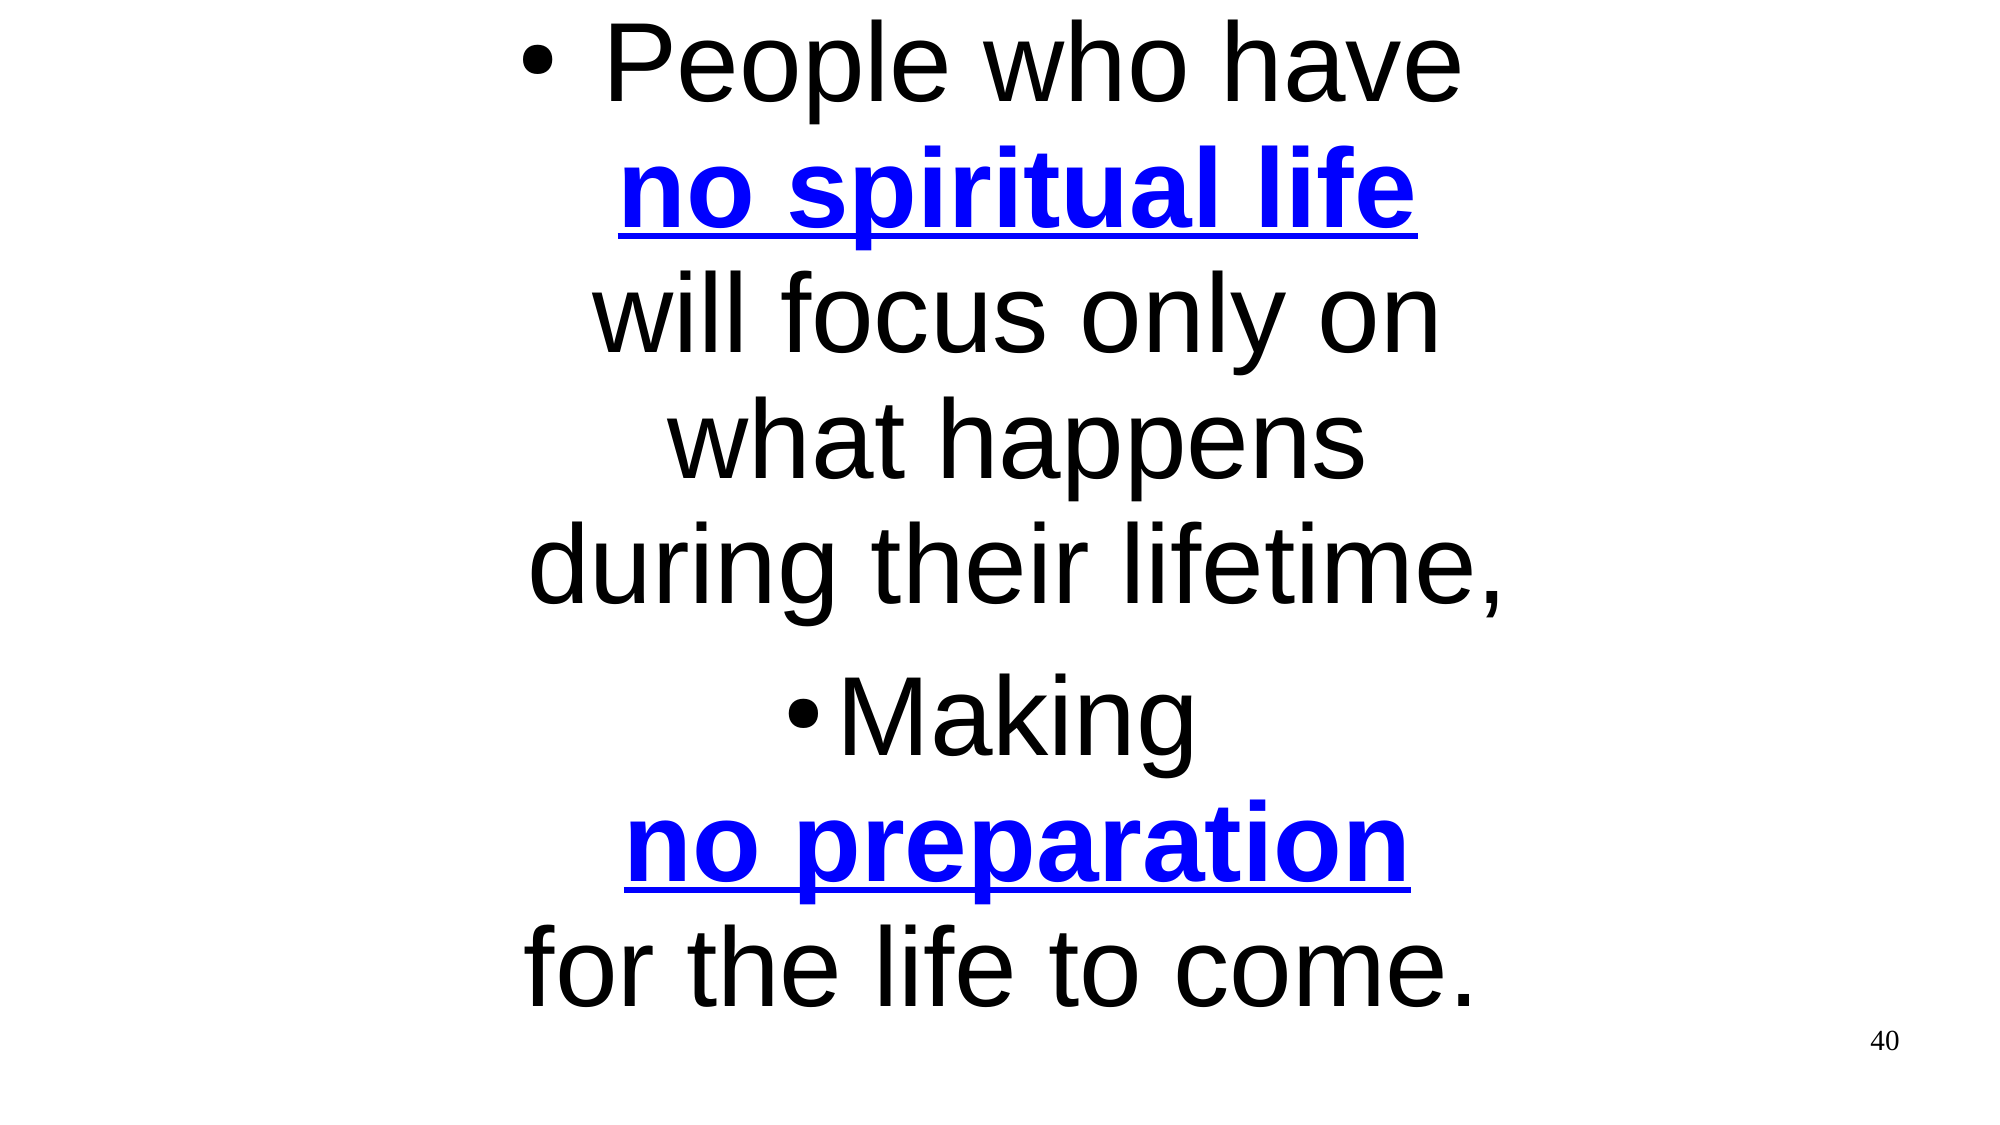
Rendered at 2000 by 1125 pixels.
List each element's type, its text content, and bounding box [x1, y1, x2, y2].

list People who have no spiritual life will focus only on what happens during their lifetime, Making no preparation for the life to come. [0, 0, 1996, 1123]
